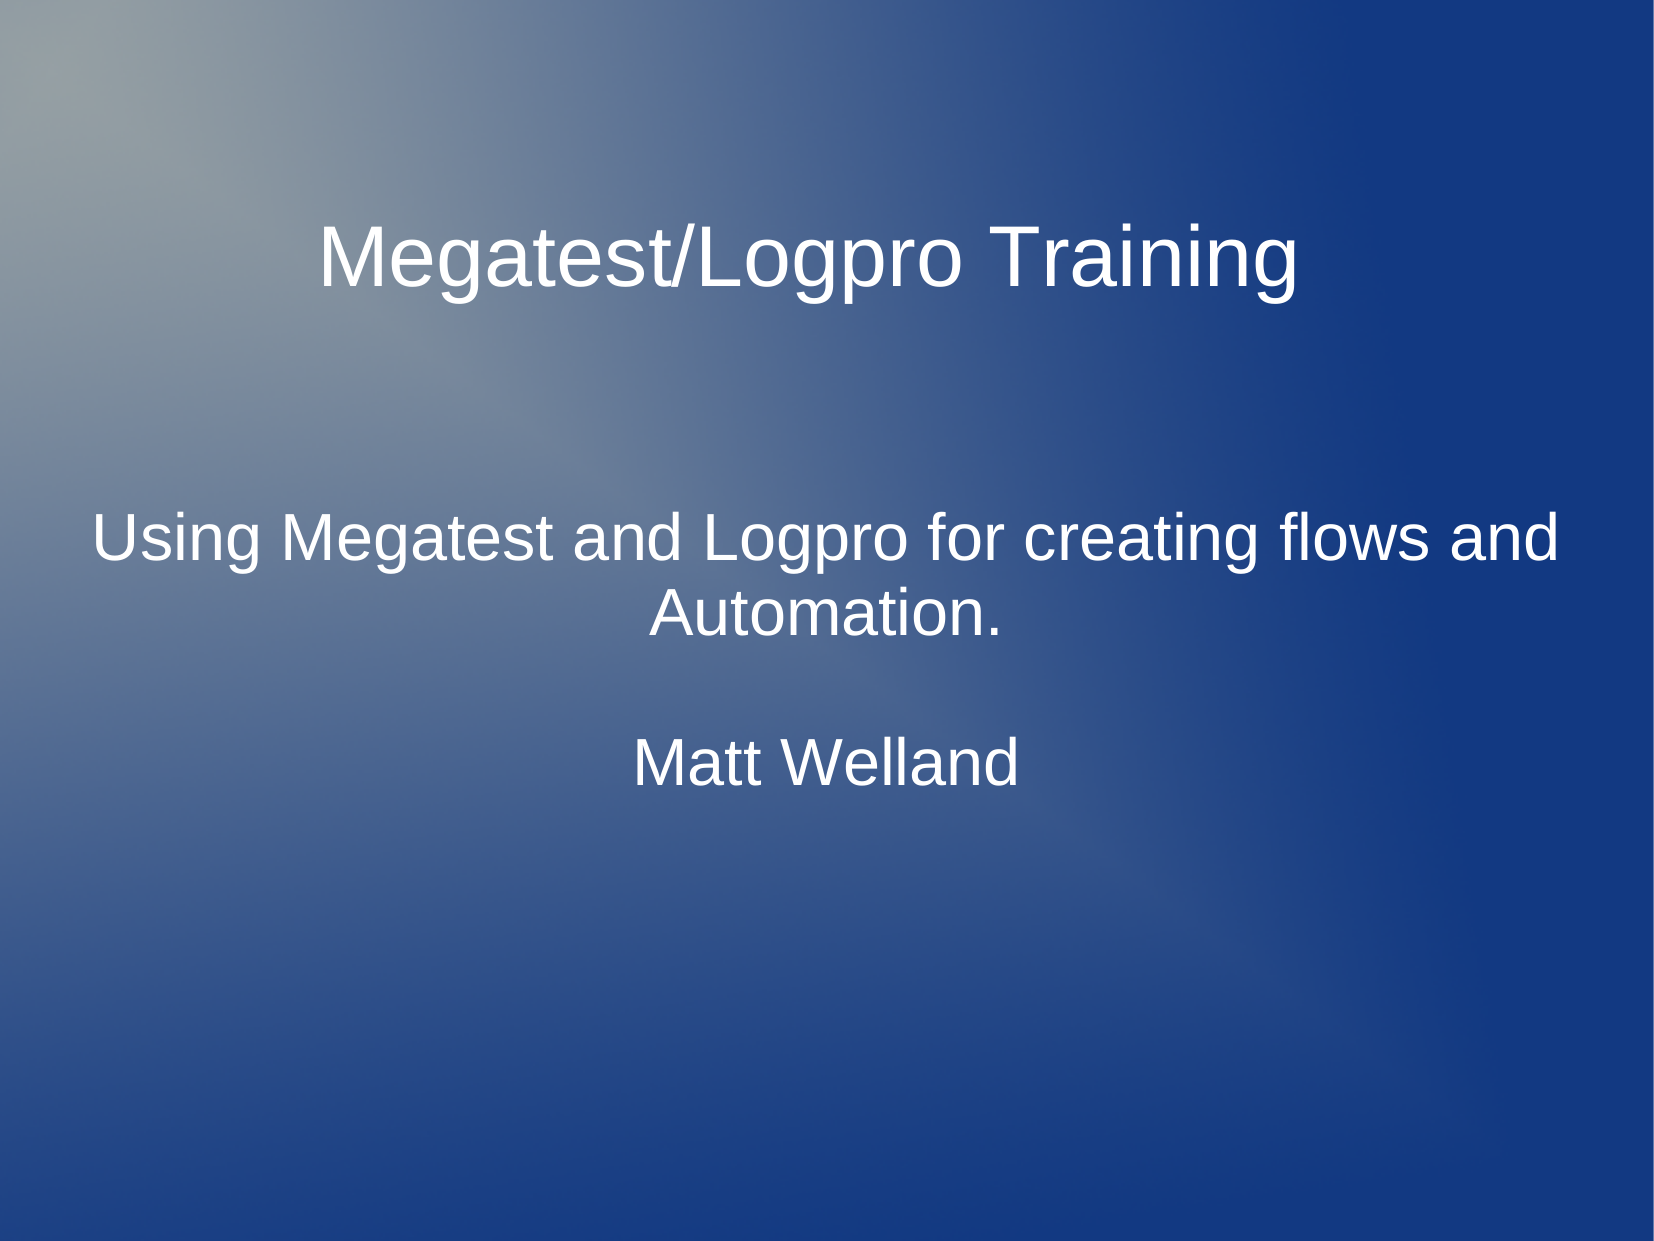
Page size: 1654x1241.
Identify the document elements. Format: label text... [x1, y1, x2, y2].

title Megatest/Logpro Training [82, 152, 1536, 290]
subtitle Using Megatest and Logpro for creating flows and Automation. Matt Welland [82, 290, 1571, 1010]
picture [0, 0, 1654, 1241]
